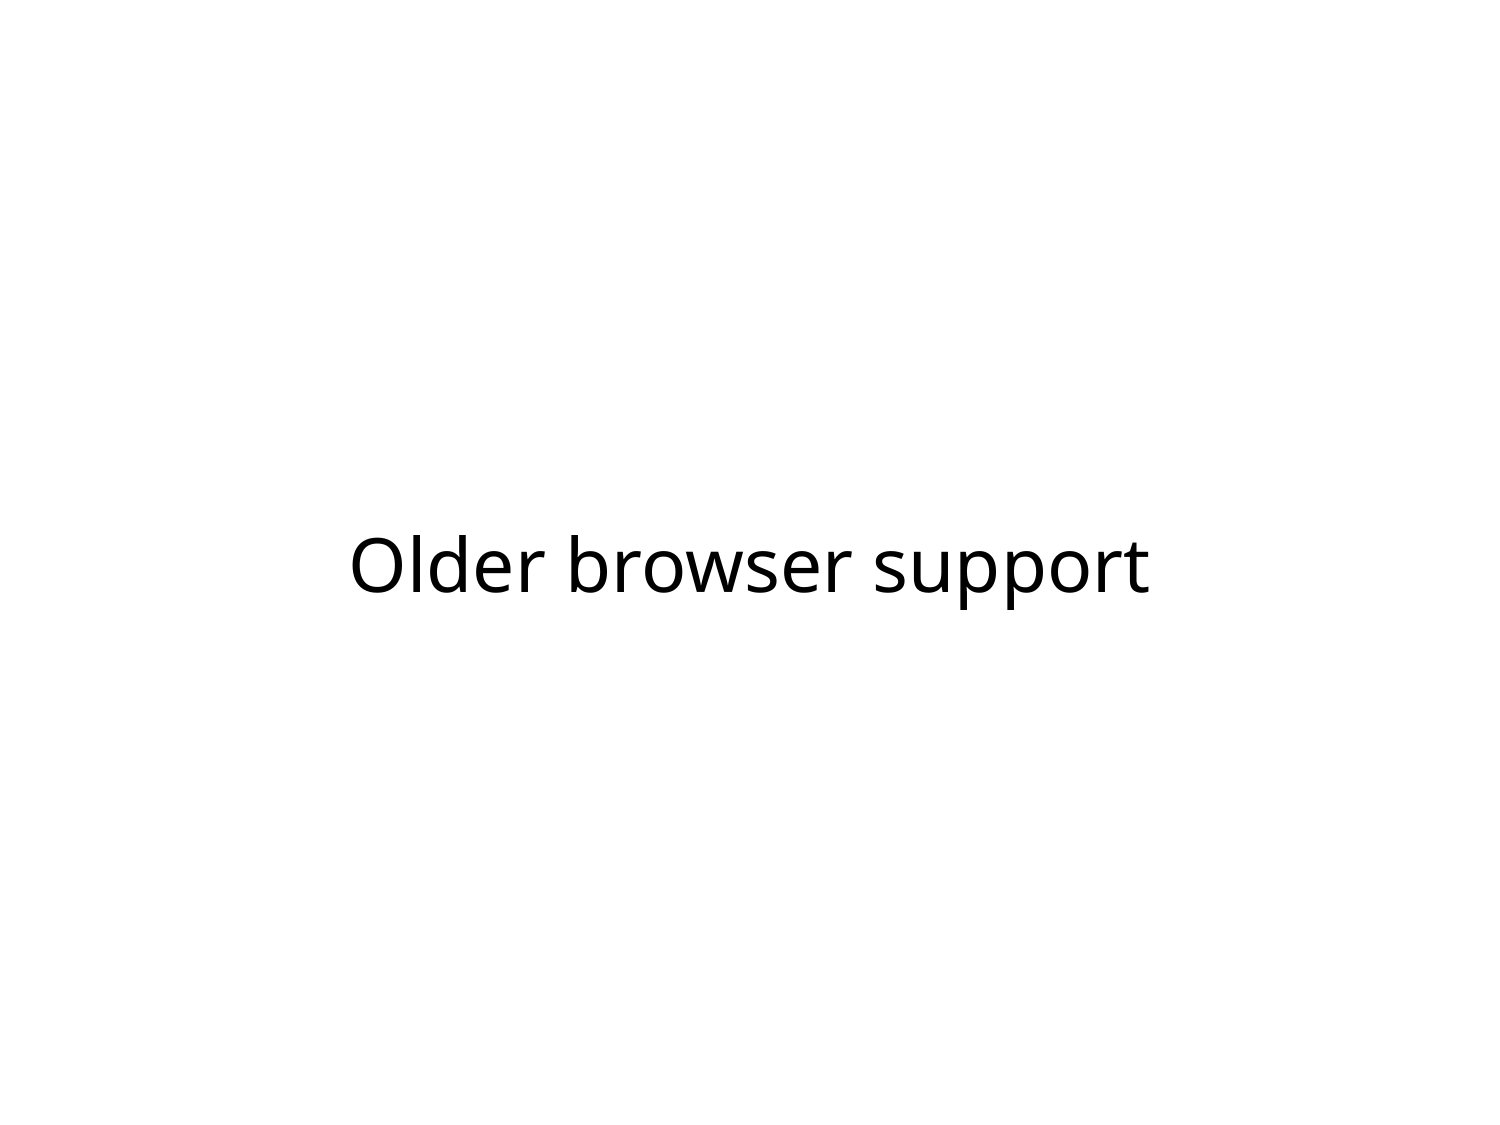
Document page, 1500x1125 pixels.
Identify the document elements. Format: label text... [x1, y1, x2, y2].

title Older browser support [51, 470, 1449, 655]
